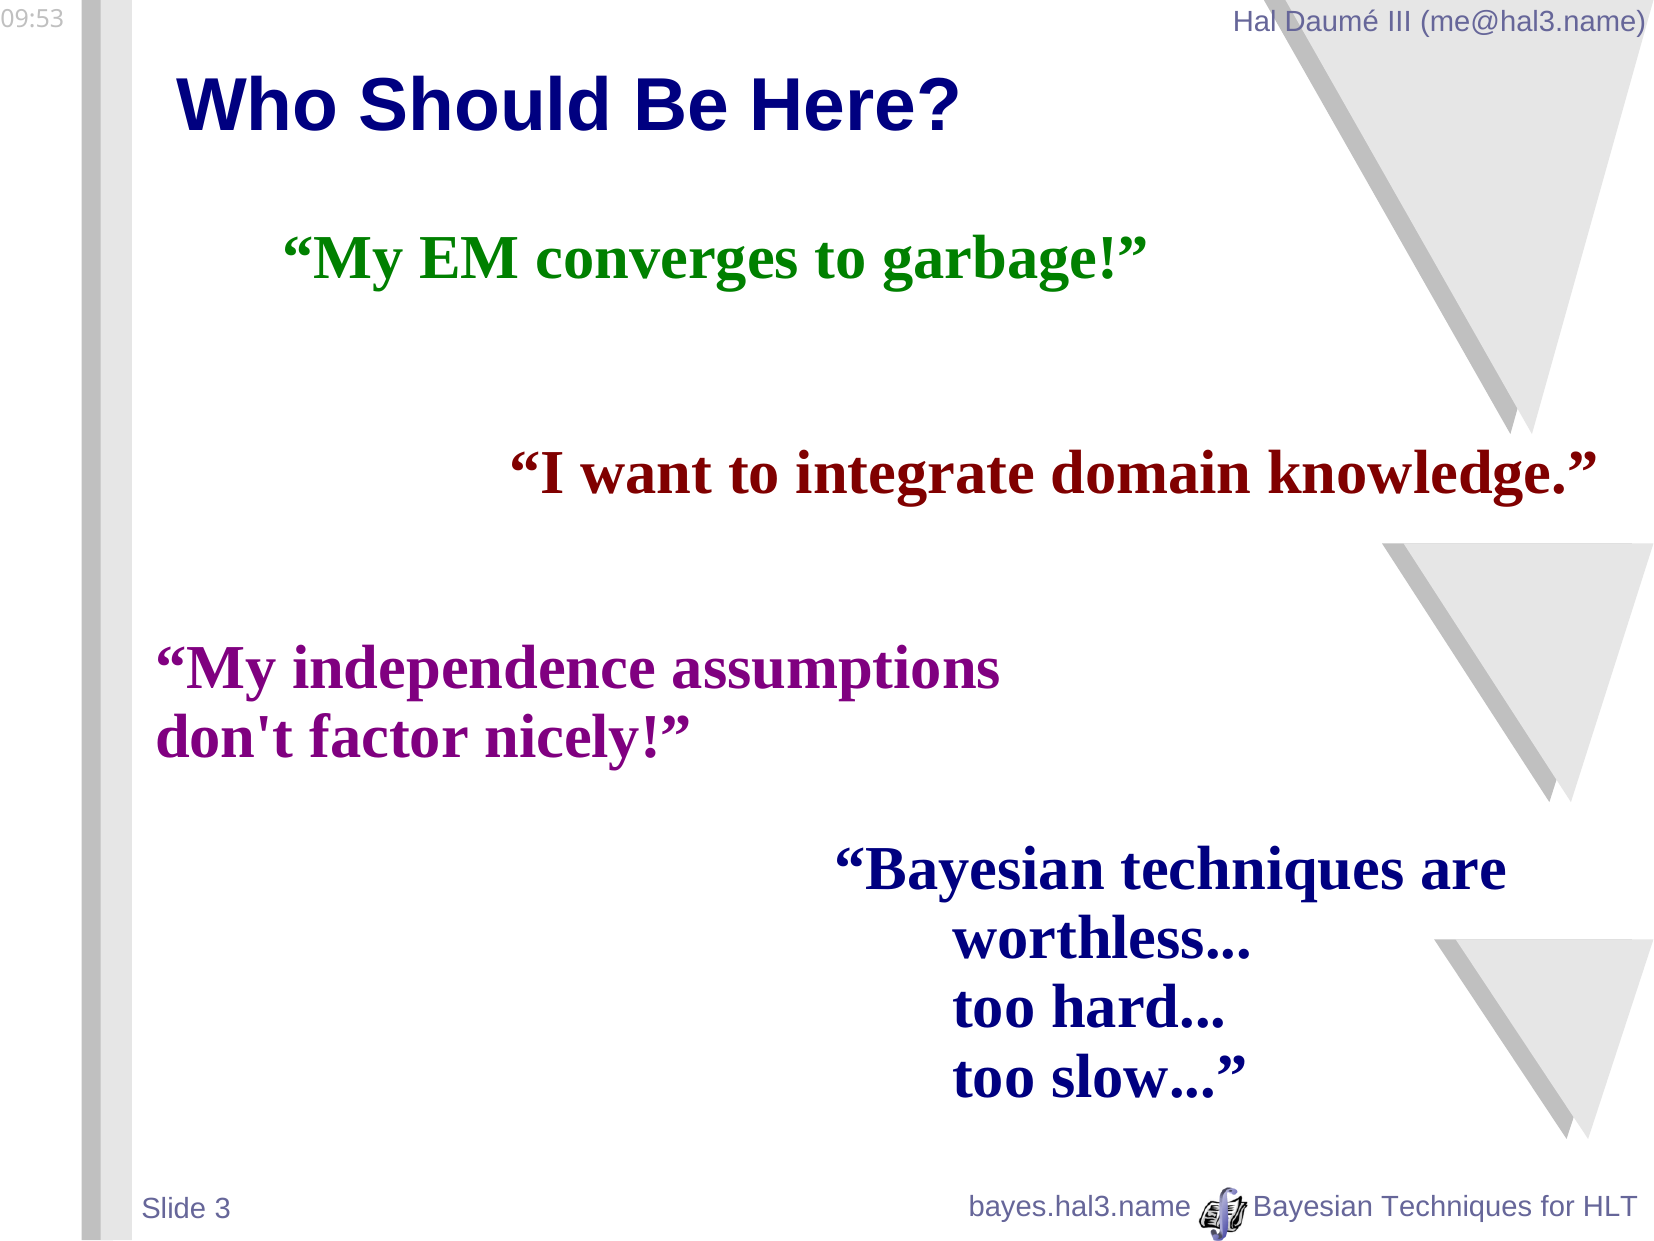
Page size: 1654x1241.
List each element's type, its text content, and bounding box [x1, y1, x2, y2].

text_box “My EM converges to garbage!” [282, 222, 1217, 305]
text_box “My independence assumptions don't factor nicely!” [155, 632, 1103, 796]
picture [1198, 1186, 1248, 1241]
text_box “Bayesian techniques are worthless... too hard... too slow...” [834, 833, 1533, 1160]
title Who Should Be Here? [176, 44, 1509, 166]
text_box “I want to integrate domain knowledge.” [509, 437, 1629, 520]
